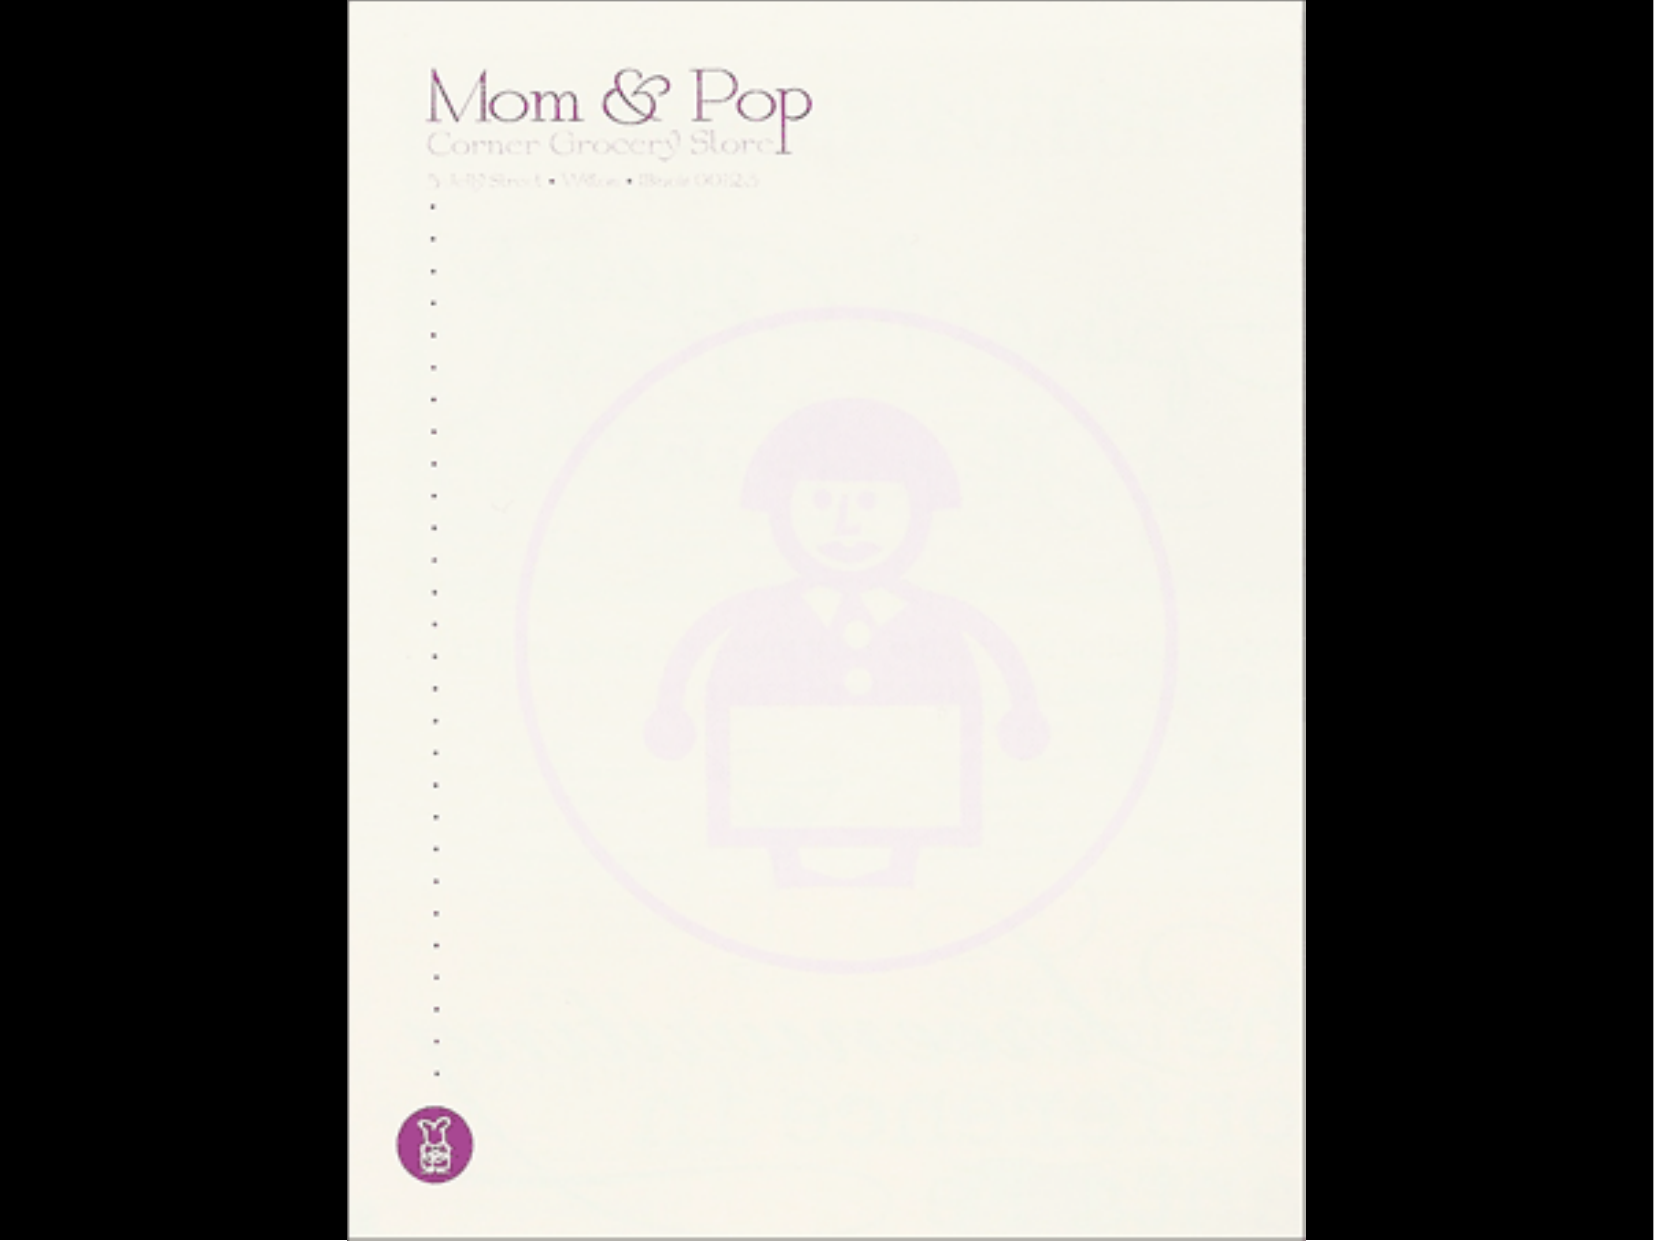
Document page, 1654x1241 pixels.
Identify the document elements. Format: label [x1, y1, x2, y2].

picture [347, 0, 1306, 1241]
